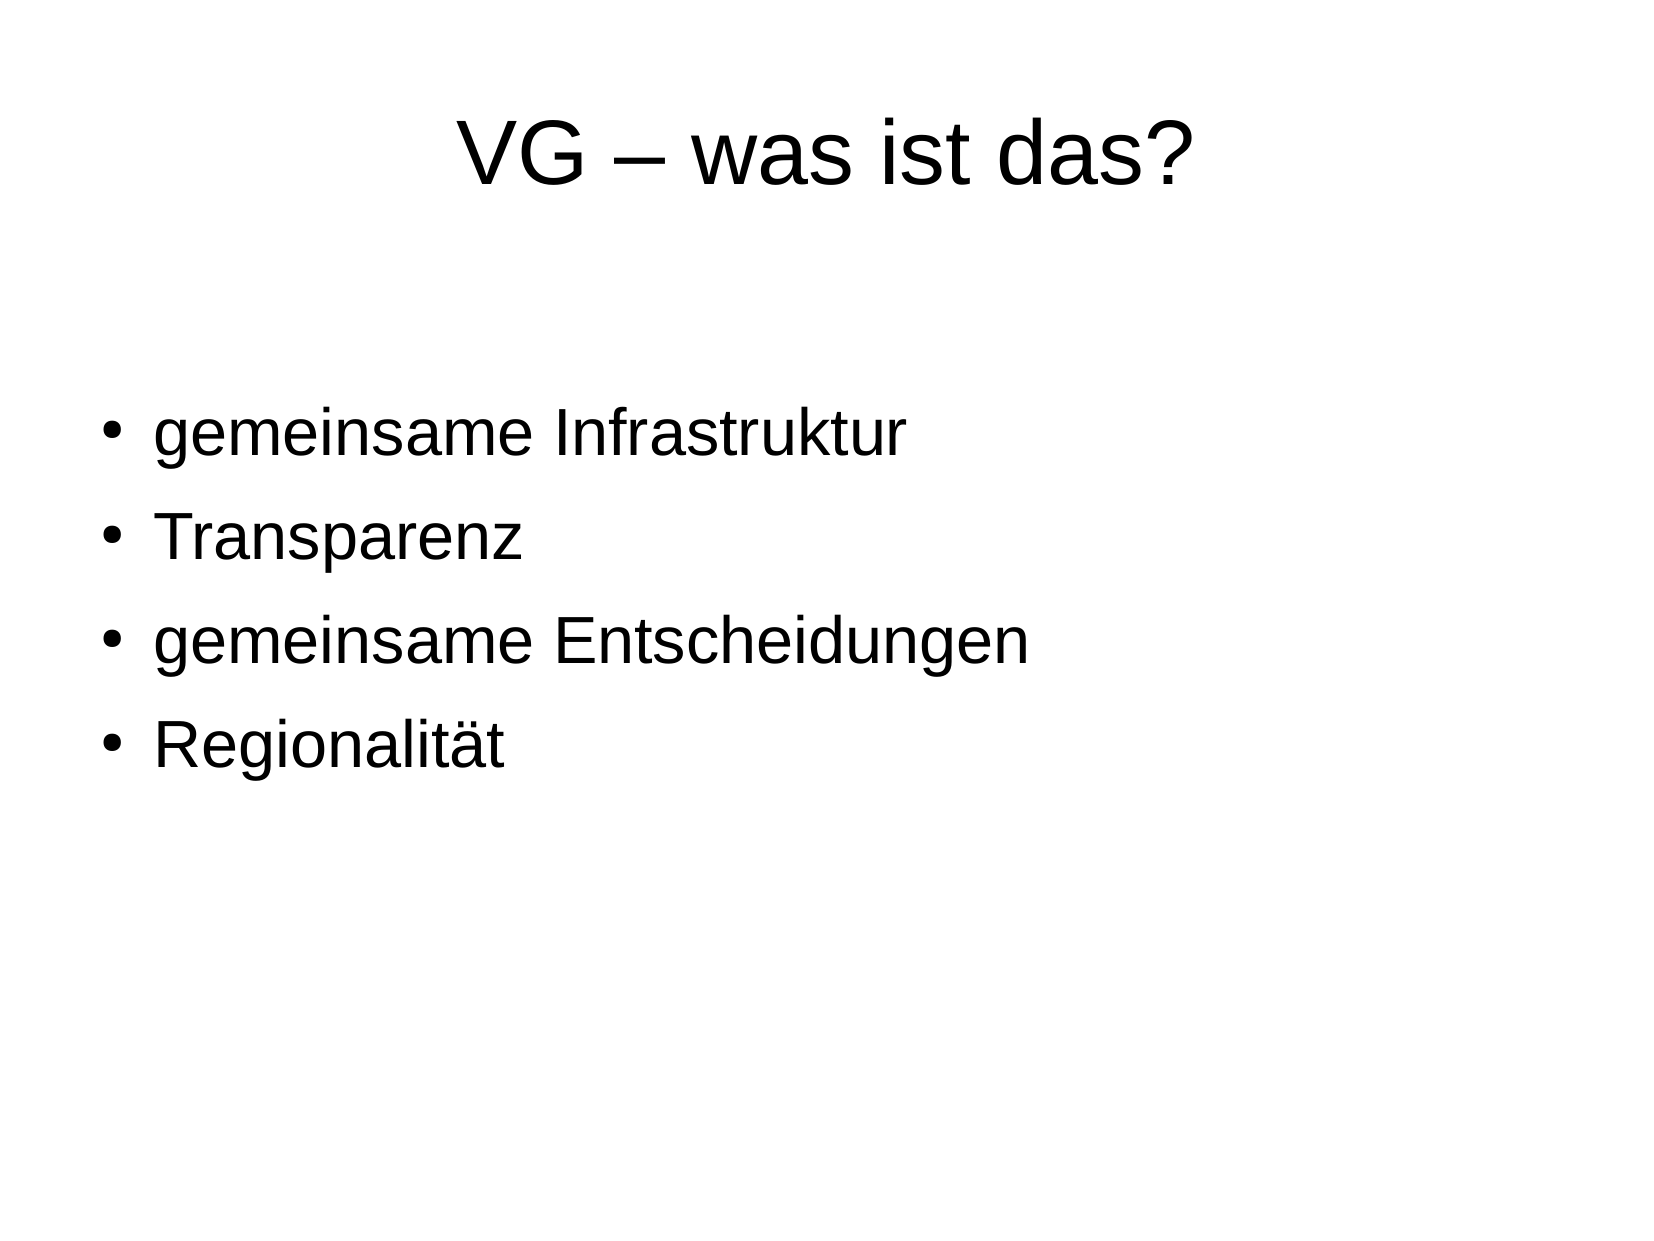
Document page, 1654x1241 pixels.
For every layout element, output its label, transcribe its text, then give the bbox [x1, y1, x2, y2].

title VG – was ist das? [82, 49, 1571, 257]
list gemeinsame Infrastruktur Transparenz gemeinsame Entscheidungen Regionalität [82, 290, 1538, 1010]
